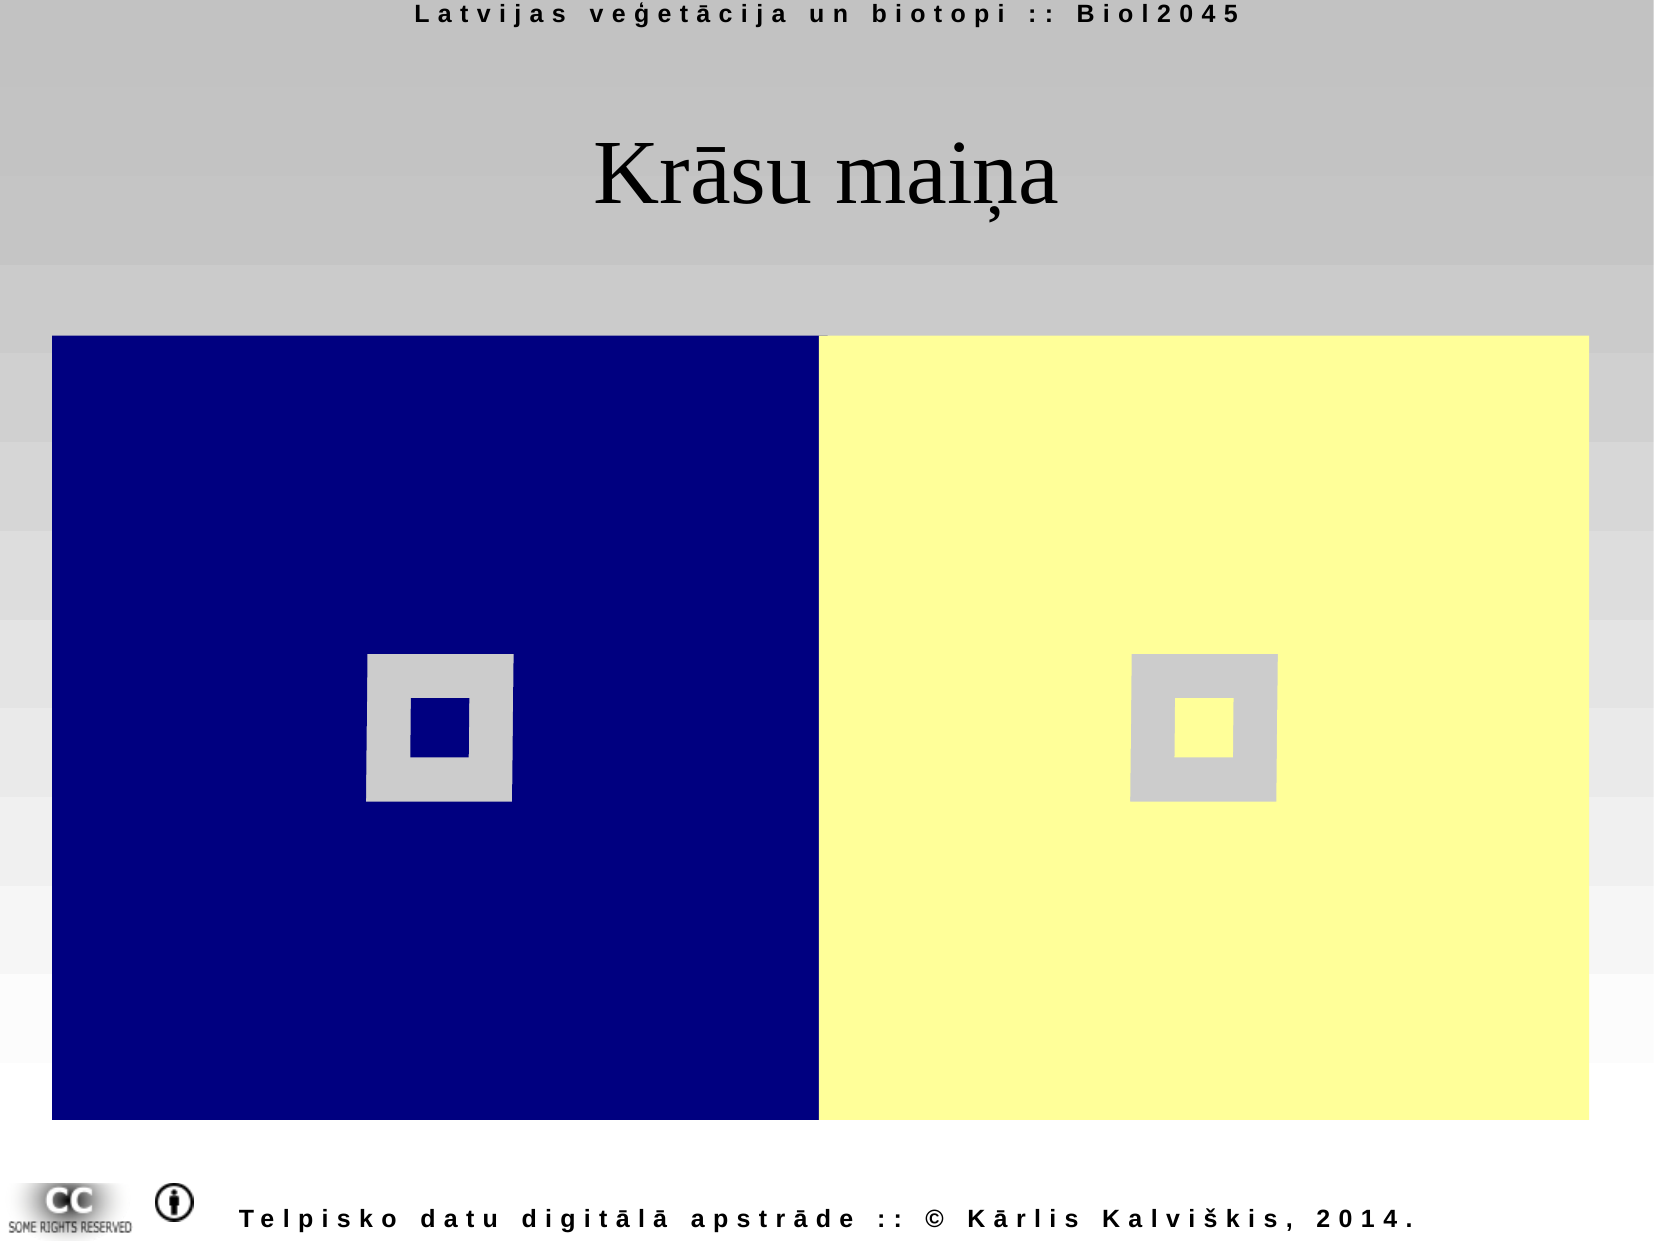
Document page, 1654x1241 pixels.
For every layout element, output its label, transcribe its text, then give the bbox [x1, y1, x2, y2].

picture [0, 0, 1654, 1241]
text_box [52, 335, 1590, 1120]
title Krāsu maiņa [29, 49, 1625, 296]
